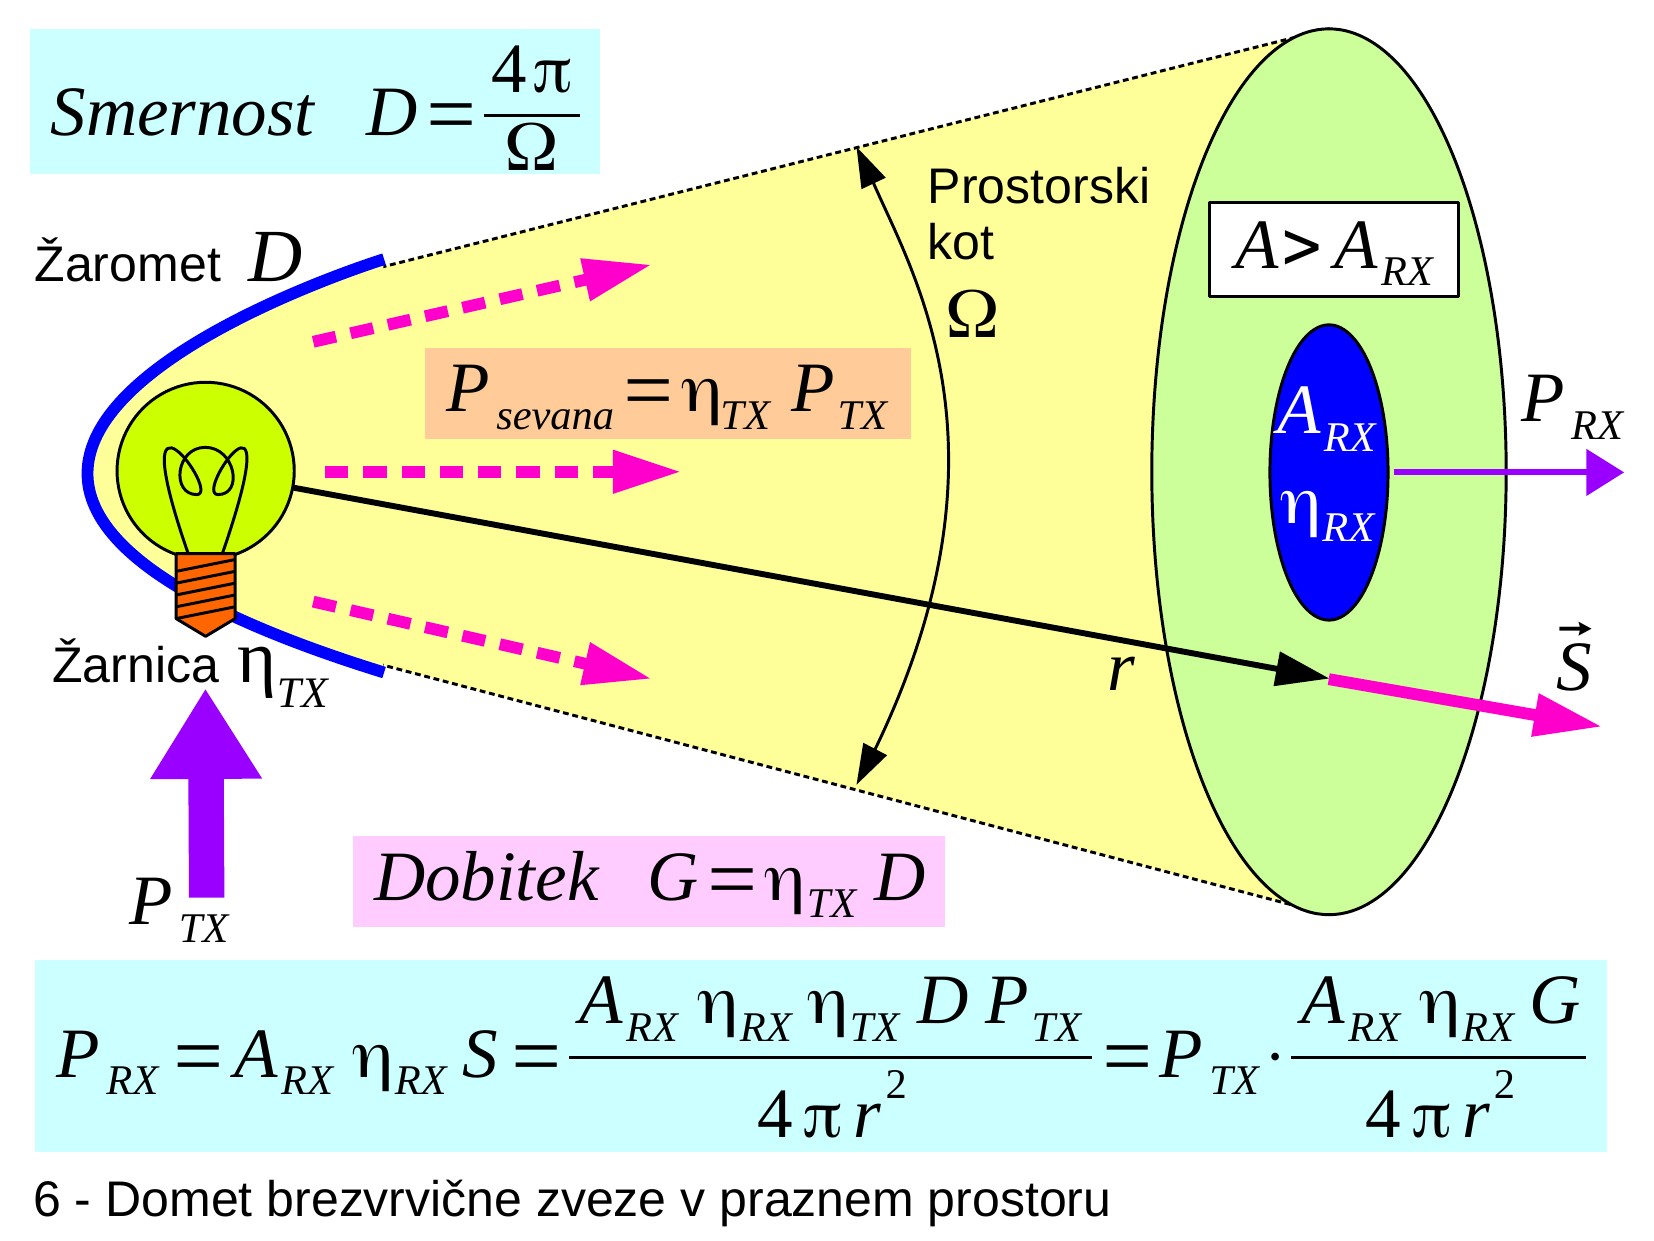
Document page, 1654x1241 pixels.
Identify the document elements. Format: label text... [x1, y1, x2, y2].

text_box 6 - Domet brezvrvične zveze v praznem prostoru [33, 1171, 1134, 1227]
chart [1210, 204, 1457, 296]
text_box [858, 28, 1507, 699]
text_box Žaromet D [34, 214, 304, 298]
chart [107, 860, 251, 952]
chart [352, 836, 945, 928]
chart [1500, 357, 1649, 449]
text_box Prostorski kot [927, 158, 1151, 271]
chart [425, 347, 912, 439]
text_box [94, 147, 1478, 915]
chart [1252, 369, 1400, 461]
chart [1258, 487, 1398, 552]
chart [29, 28, 600, 175]
chart [1089, 627, 1158, 708]
chart [35, 960, 1607, 1153]
chart [927, 287, 1016, 342]
text_box Žarnica ηTX [52, 615, 328, 717]
chart [1535, 619, 1615, 709]
